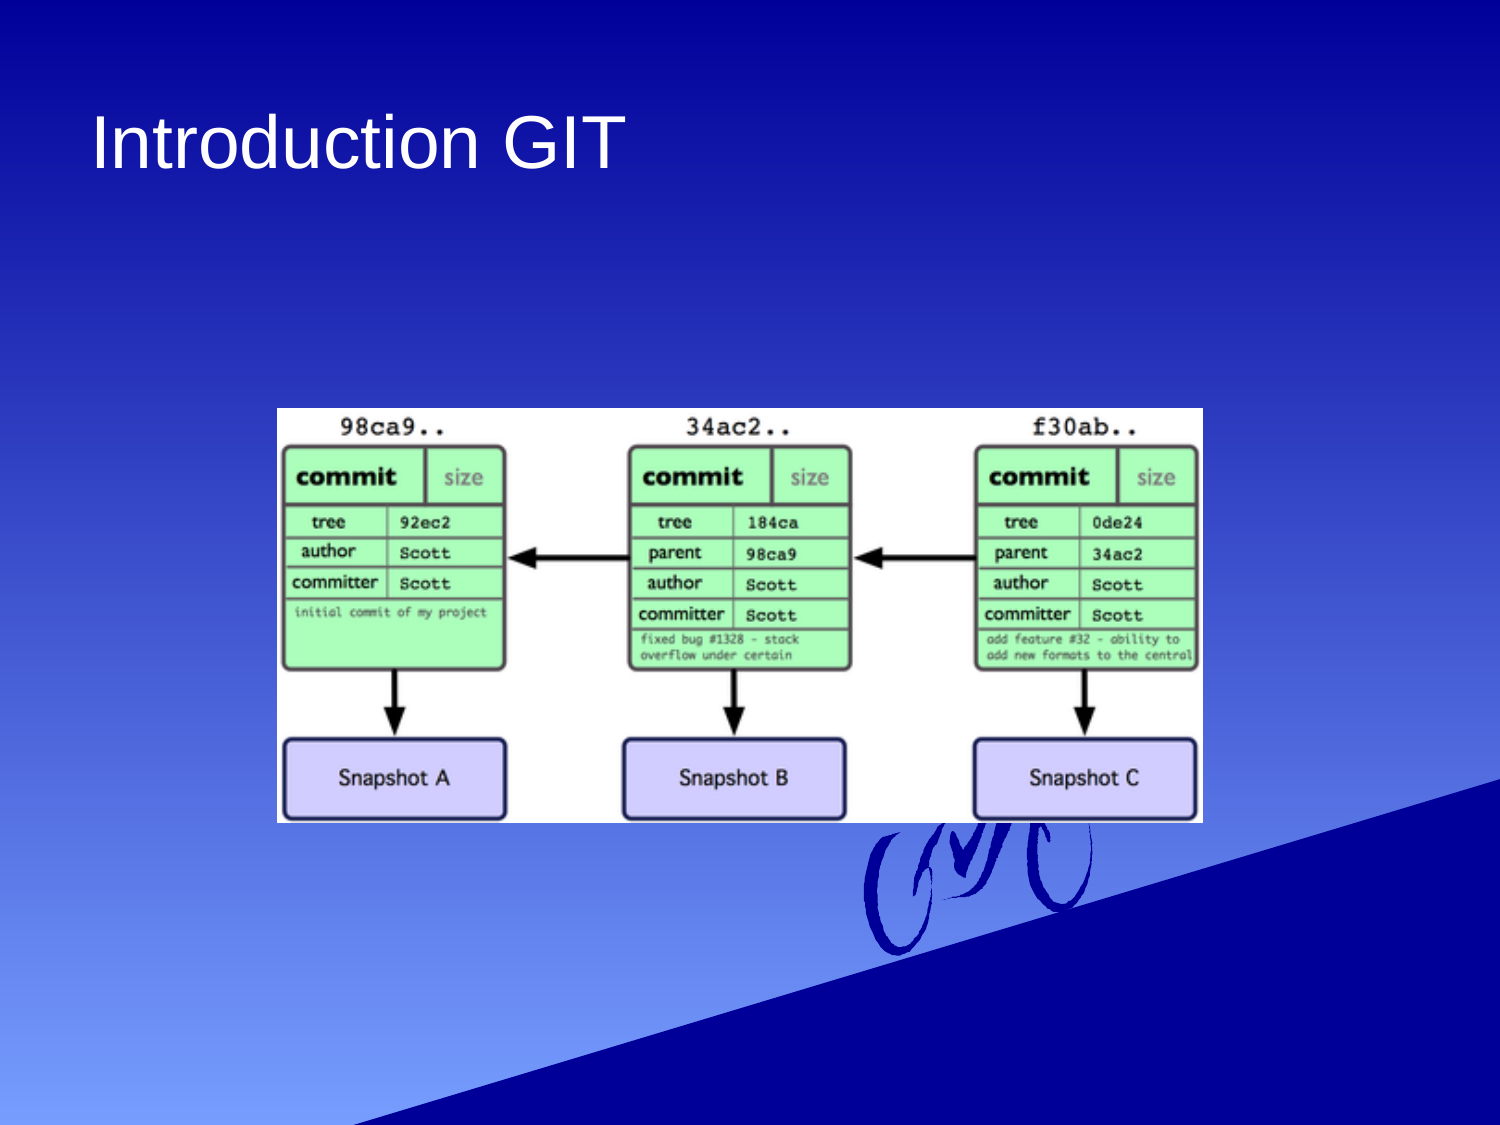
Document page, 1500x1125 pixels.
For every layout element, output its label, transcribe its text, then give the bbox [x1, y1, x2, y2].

title Introduction GIT [75, 45, 1426, 233]
picture [277, 408, 1203, 823]
